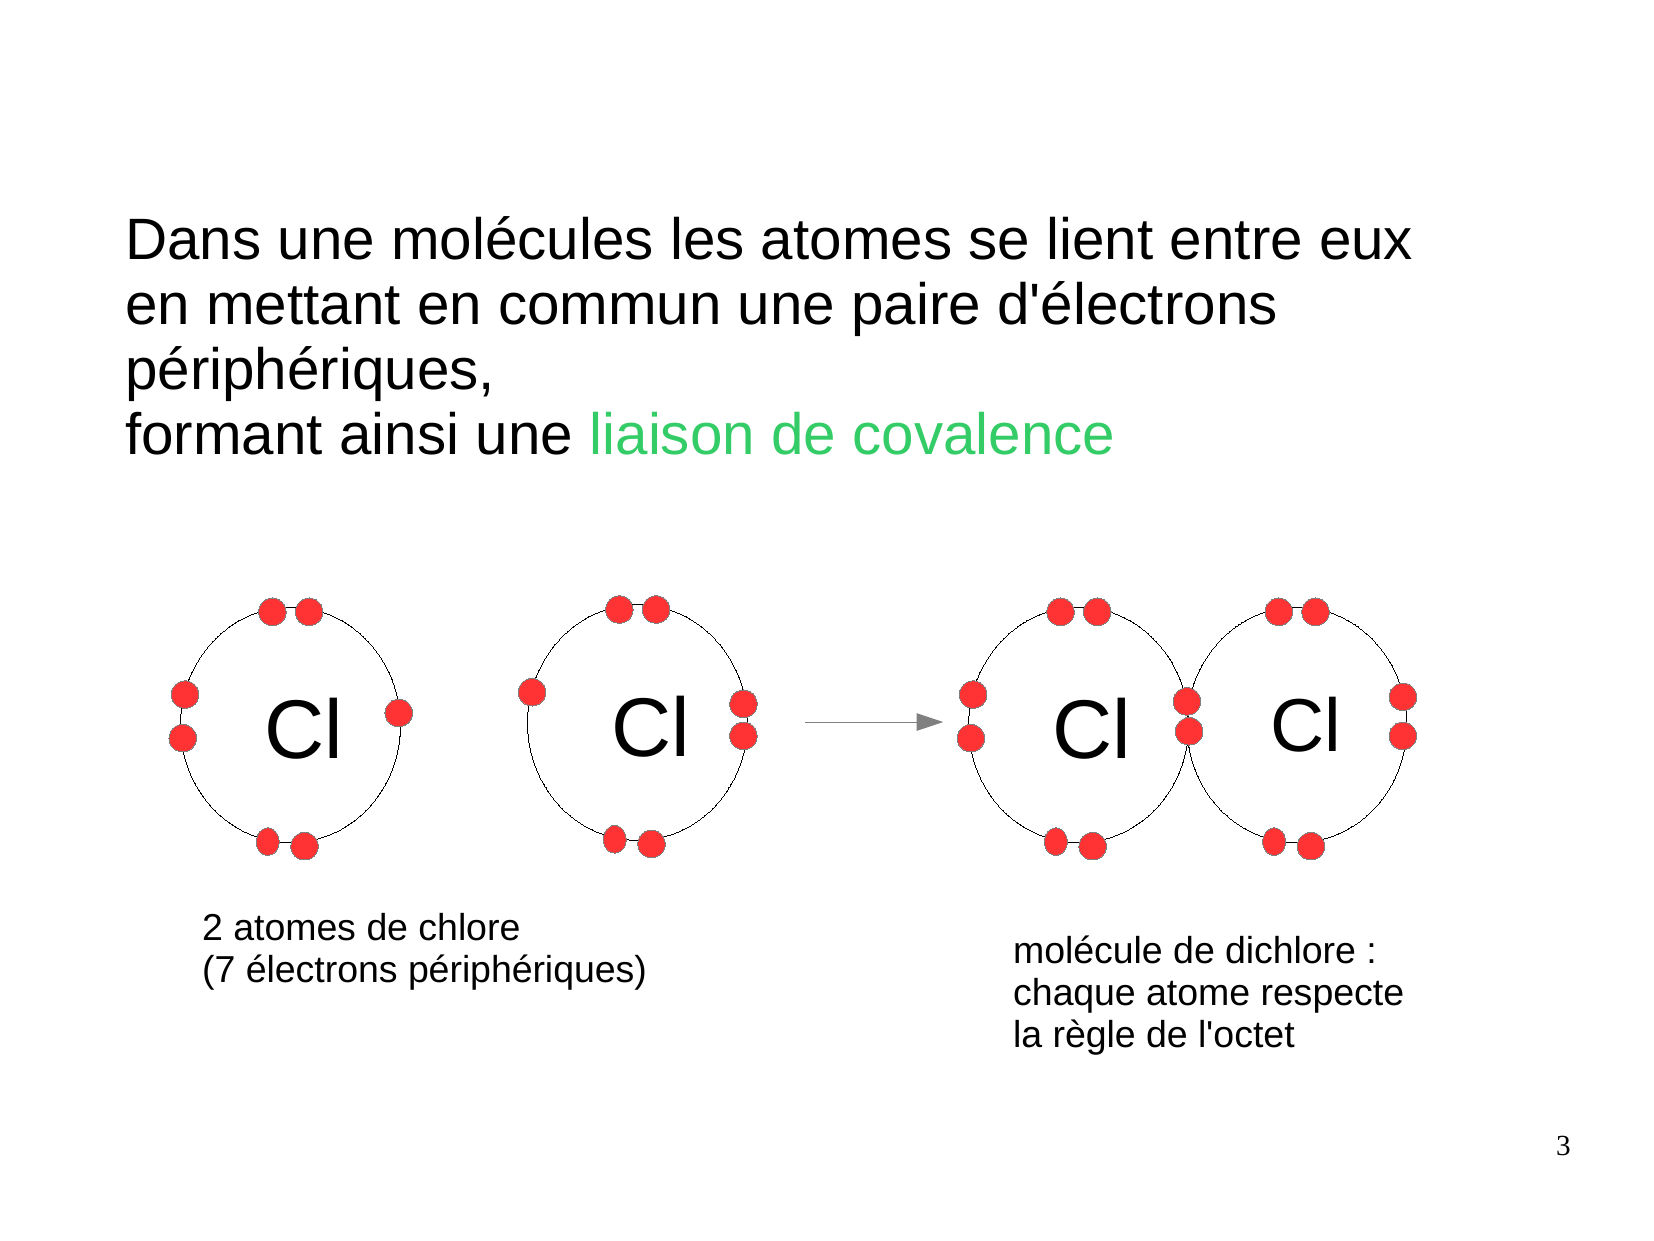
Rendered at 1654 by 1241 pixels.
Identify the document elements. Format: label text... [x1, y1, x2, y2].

text_box [1301, 597, 1330, 626]
text_box 2 atomes de chlore (7 électrons périphériques) [187, 898, 805, 1027]
text_box [603, 825, 627, 854]
text_box [959, 680, 987, 709]
text_box [1046, 597, 1075, 626]
text_box [1083, 597, 1112, 626]
text_box [290, 832, 319, 860]
text_box [957, 724, 985, 752]
text_box Cl [249, 676, 358, 785]
text_box [642, 595, 670, 624]
text_box Cl [596, 673, 705, 783]
text_box [1389, 722, 1417, 750]
text_box Cl [1255, 676, 1364, 785]
text_box [171, 680, 199, 709]
text_box Dans une molécules les atomes se lient entre eux en mettant en commun une paire d'électrons périphériques, formant ainsi une liaison de covalence [110, 199, 1551, 539]
text_box [168, 724, 197, 752]
text_box [384, 699, 413, 727]
text_box [637, 830, 666, 858]
text_box [1297, 832, 1325, 860]
text_box [1175, 717, 1203, 746]
text_box [295, 597, 323, 626]
text_box [1044, 827, 1068, 856]
text_box [605, 595, 634, 624]
text_box [258, 597, 287, 626]
text_box [1389, 683, 1417, 711]
text_box [1173, 687, 1201, 716]
text_box [256, 827, 280, 856]
text_box Cl [1037, 676, 1146, 785]
text_box [1265, 597, 1293, 626]
text_box [518, 678, 546, 707]
text_box [729, 689, 758, 718]
text_box [729, 722, 758, 750]
text_box [1262, 827, 1286, 856]
text_box molécule de dichlore : chaque atome respecte la règle de l'octet [998, 921, 1479, 1063]
text_box [1078, 832, 1107, 860]
